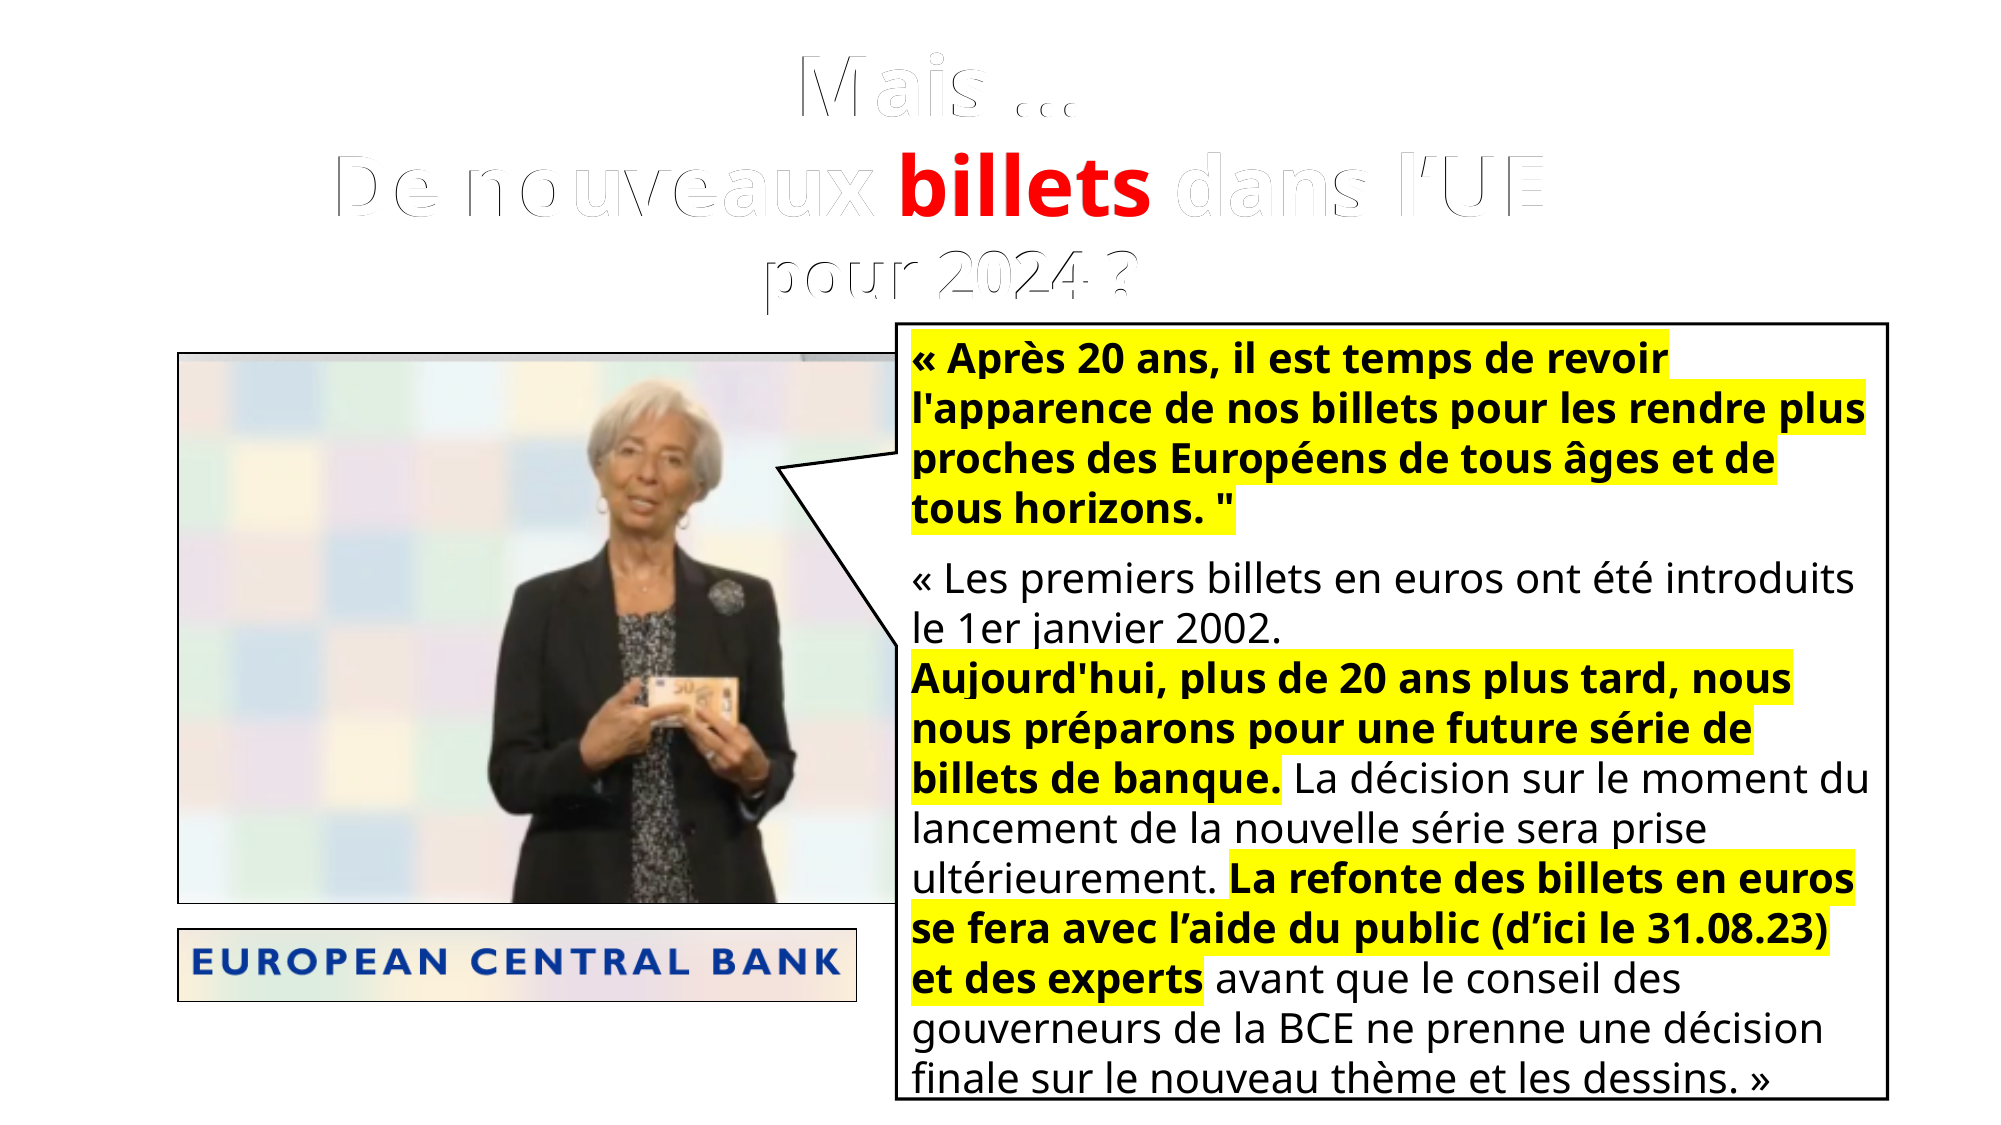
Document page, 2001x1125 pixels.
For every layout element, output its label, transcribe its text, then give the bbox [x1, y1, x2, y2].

picture [178, 929, 856, 1001]
text_box Mais … De nouveaux billets dans l’UE pour 2024 ? [107, 26, 1796, 324]
picture [178, 353, 896, 903]
text_box « Après 20 ans, il est temps de revoir l'apparence de nos billets pour les rendre plus proches des Européens de tous âges et de tous horizons. " « Les premiers billets en euros ont été introduits le 1er janvier 2002. Aujourd'hui, plus de 20 ans plus tard, nous nous préparons pour une future série de billets de banque. La décision sur le moment du lancement de la nouvelle série sera prise ultérieurement. La refonte des billets en euros se fera avec l’aide du public (d’ici le 31.08.23) et des experts avant que le conseil des gouverneurs de la BCE ne prenne une décision finale sur le nouveau thème et les dessins. » [777, 323, 1888, 1099]
